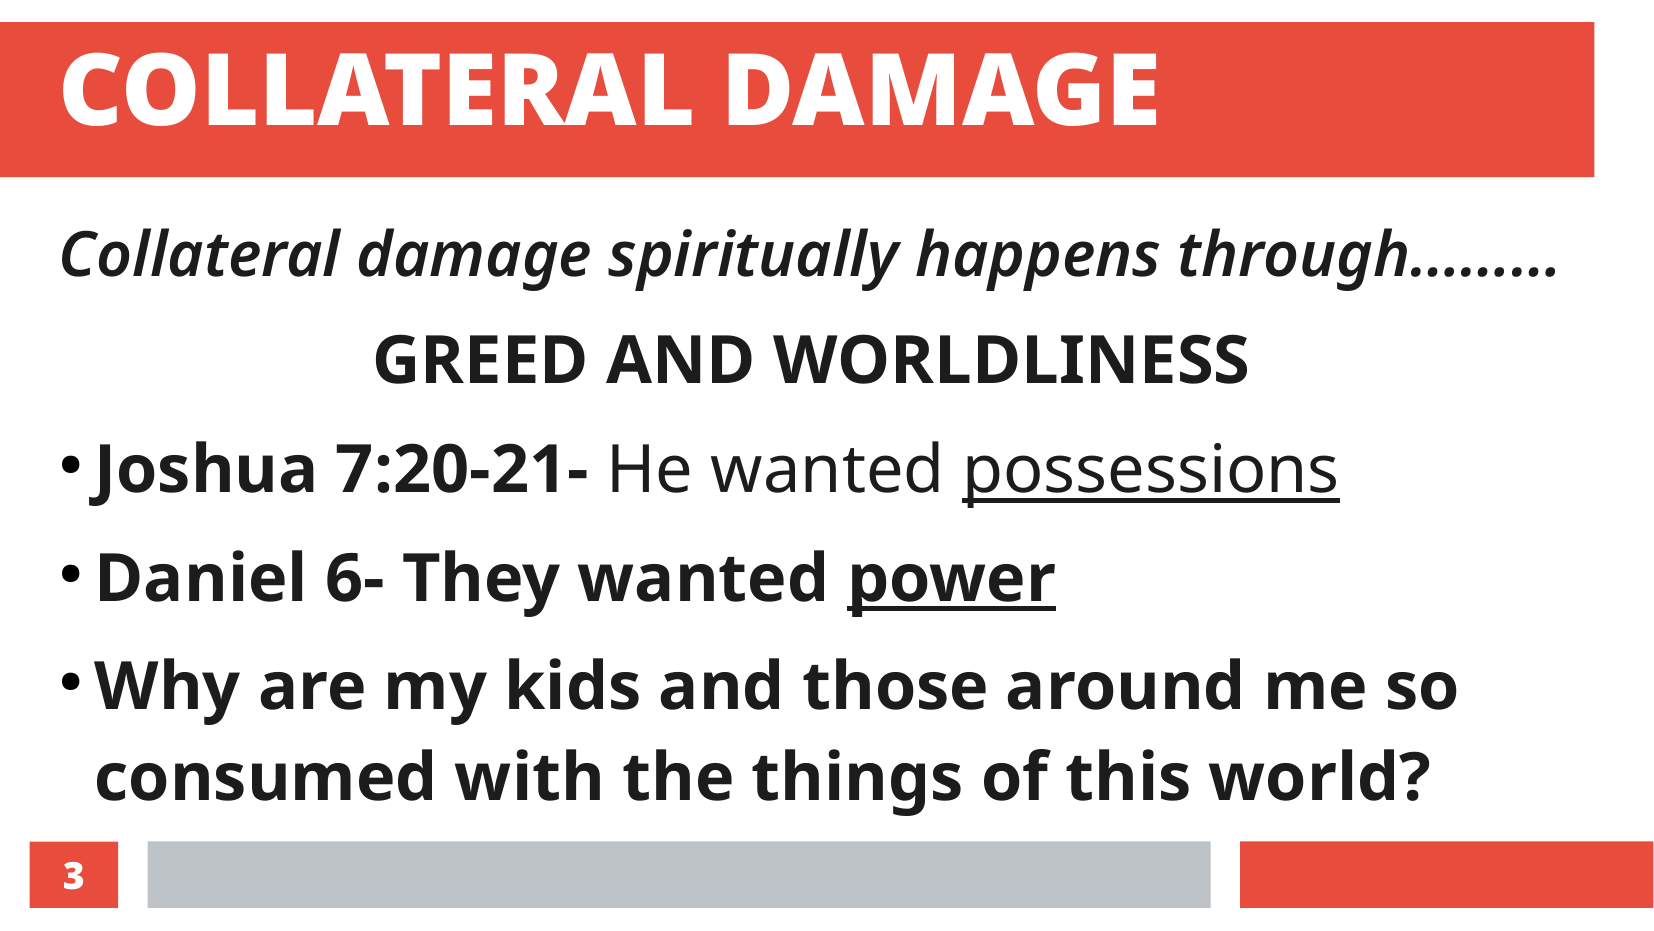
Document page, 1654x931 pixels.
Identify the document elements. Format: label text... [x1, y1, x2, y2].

title COLLATERAL DAMAGE [59, 44, 1595, 156]
list Collateral damage spiritually happens through……… GREED AND WORLDLINESS Joshua 7:20-21- He wanted possessions Daniel 6- They wanted power Why are my kids and those around me so consumed with the things of this world? [59, 210, 1565, 841]
